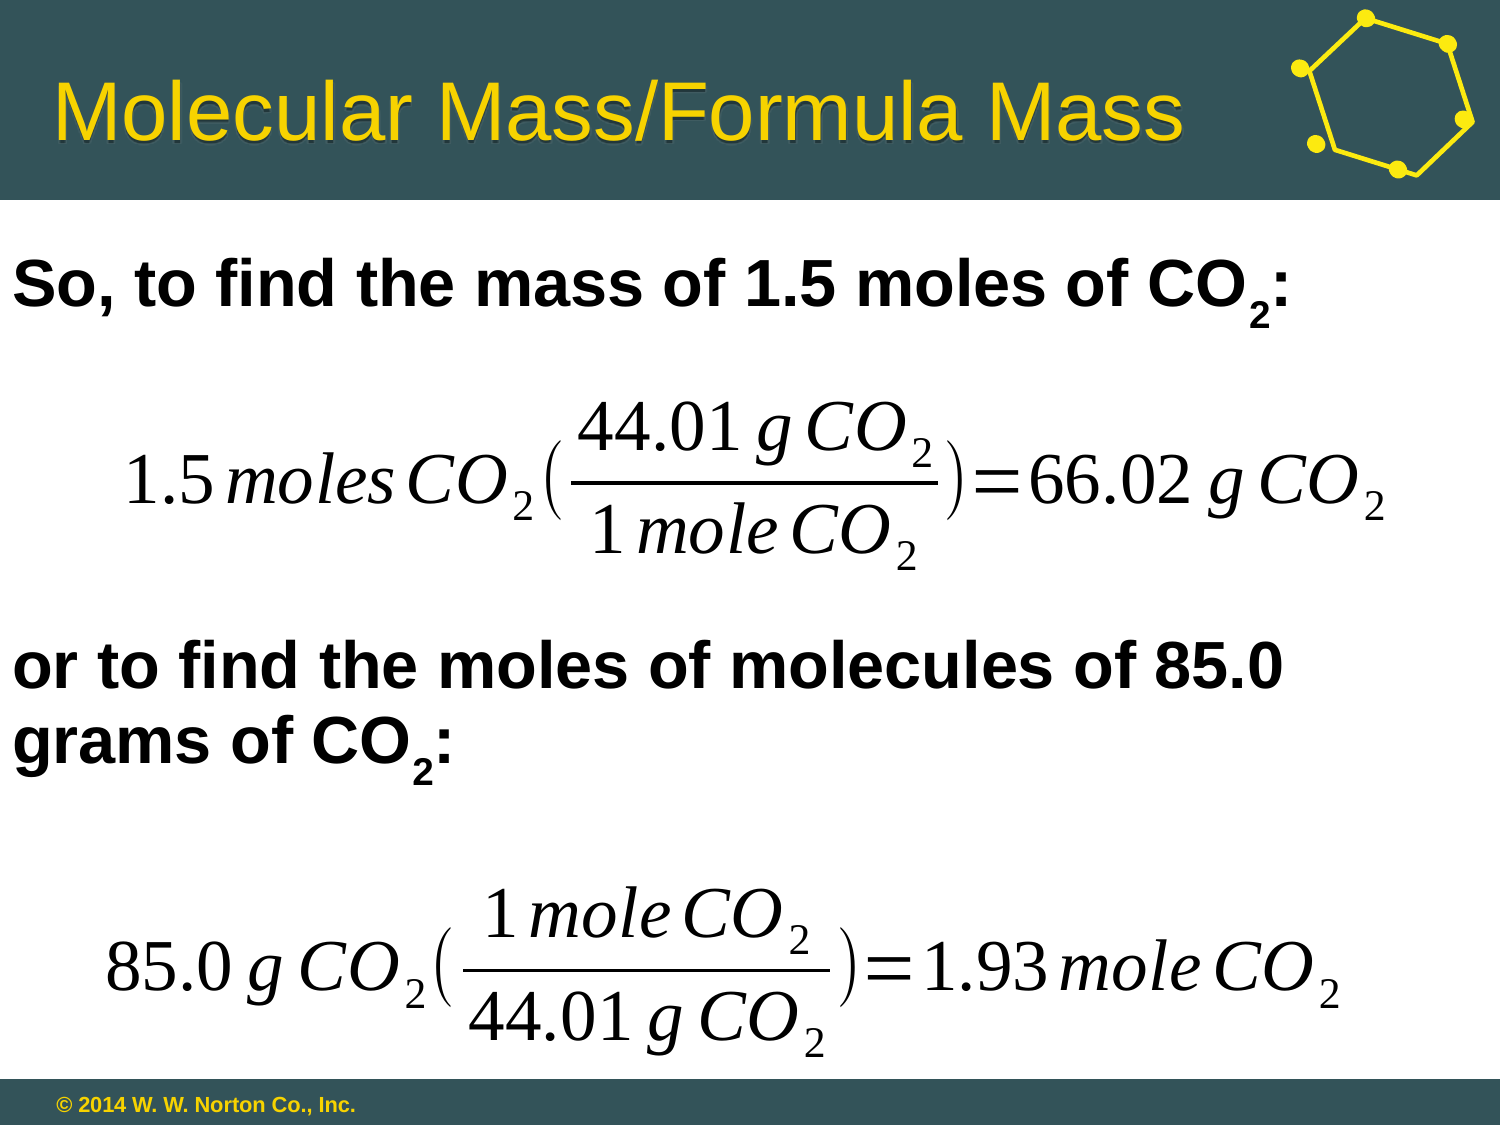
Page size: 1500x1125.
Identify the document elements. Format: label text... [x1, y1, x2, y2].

text_box So, to find the mass of 1.5 moles of CO2: or to find the moles of molecules of 85.0 grams of CO2: [12, 207, 1500, 1125]
title Molecular Mass/Formula Mass [37, 19, 1250, 195]
chart [98, 872, 1349, 1070]
chart [116, 385, 1395, 583]
